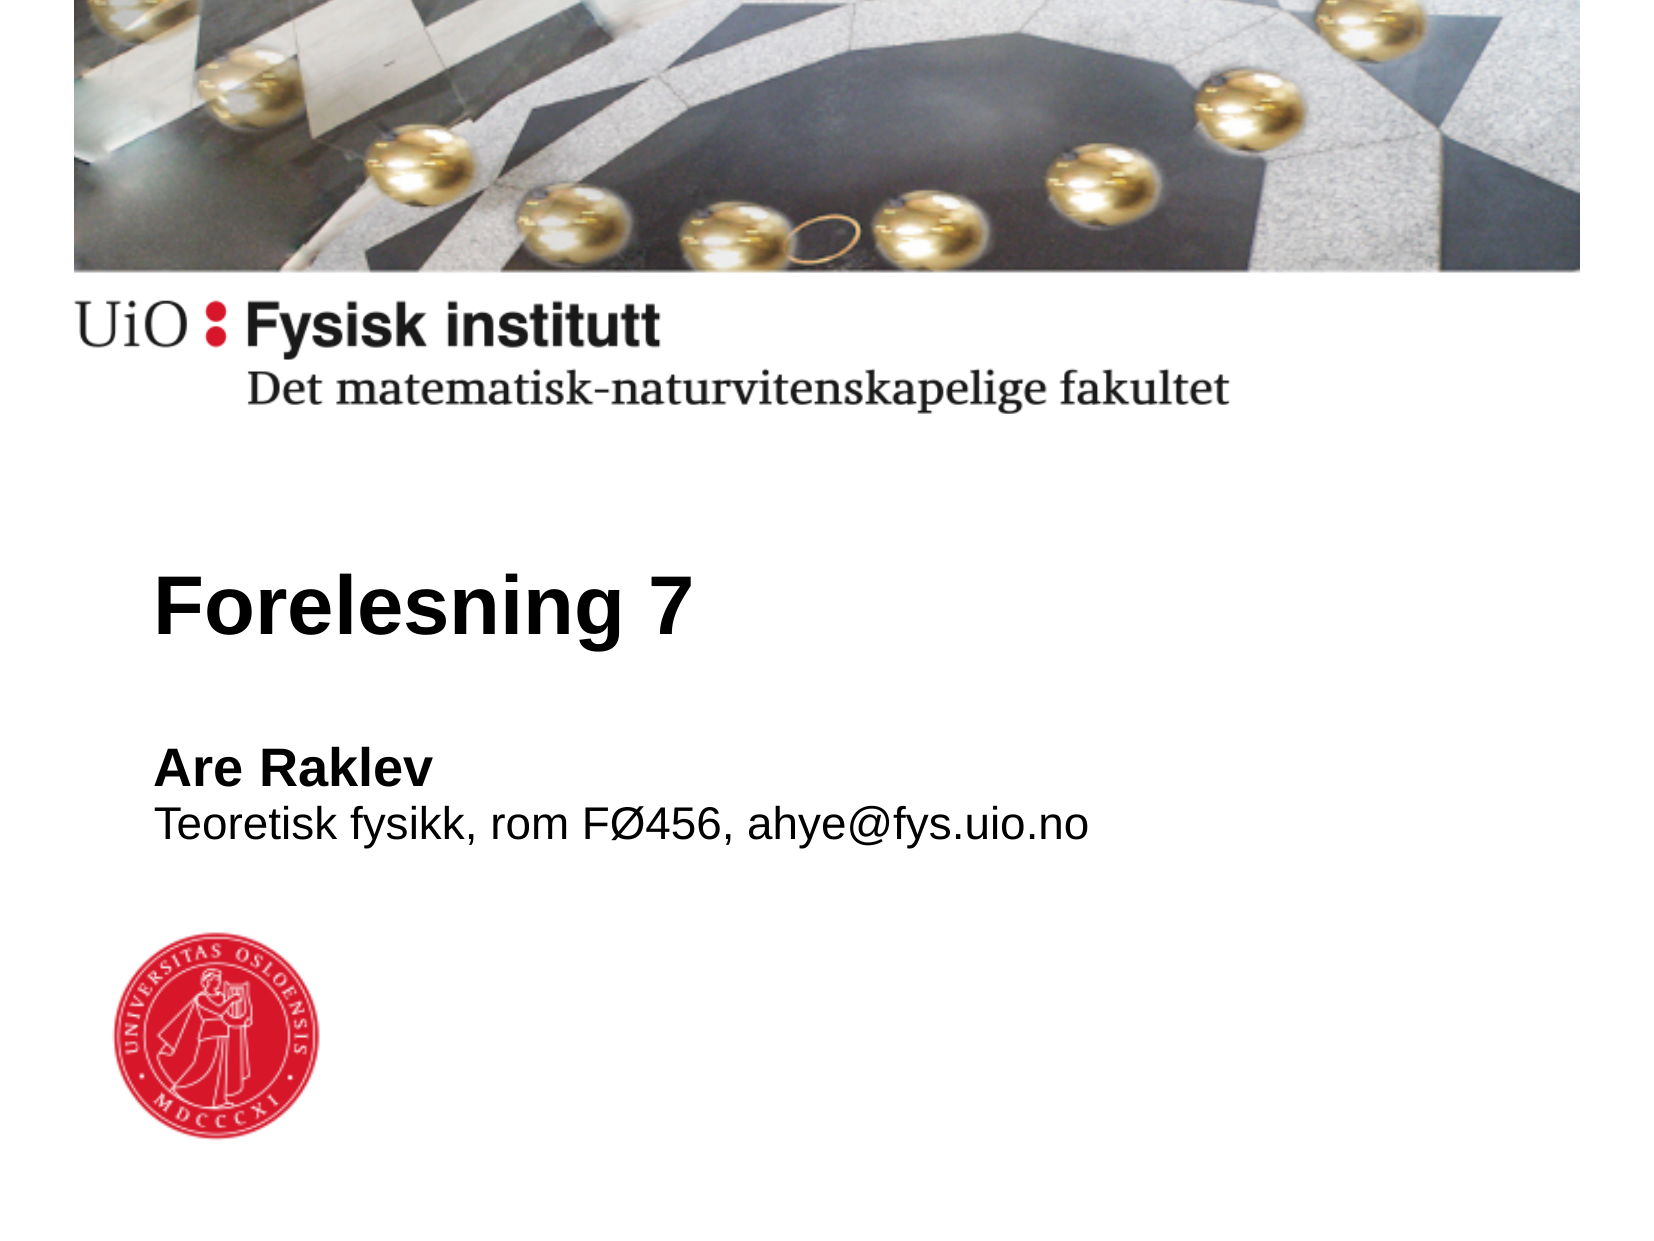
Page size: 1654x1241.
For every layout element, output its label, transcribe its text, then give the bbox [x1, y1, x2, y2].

subtitle Forelesning 7 [153, 545, 1418, 666]
picture [74, 0, 1580, 280]
picture [72, 292, 1238, 420]
title Are Raklev Teoretisk fysikk, rom FØ456, ahye@fys.uio.no [153, 725, 1500, 862]
picture [109, 927, 326, 1147]
